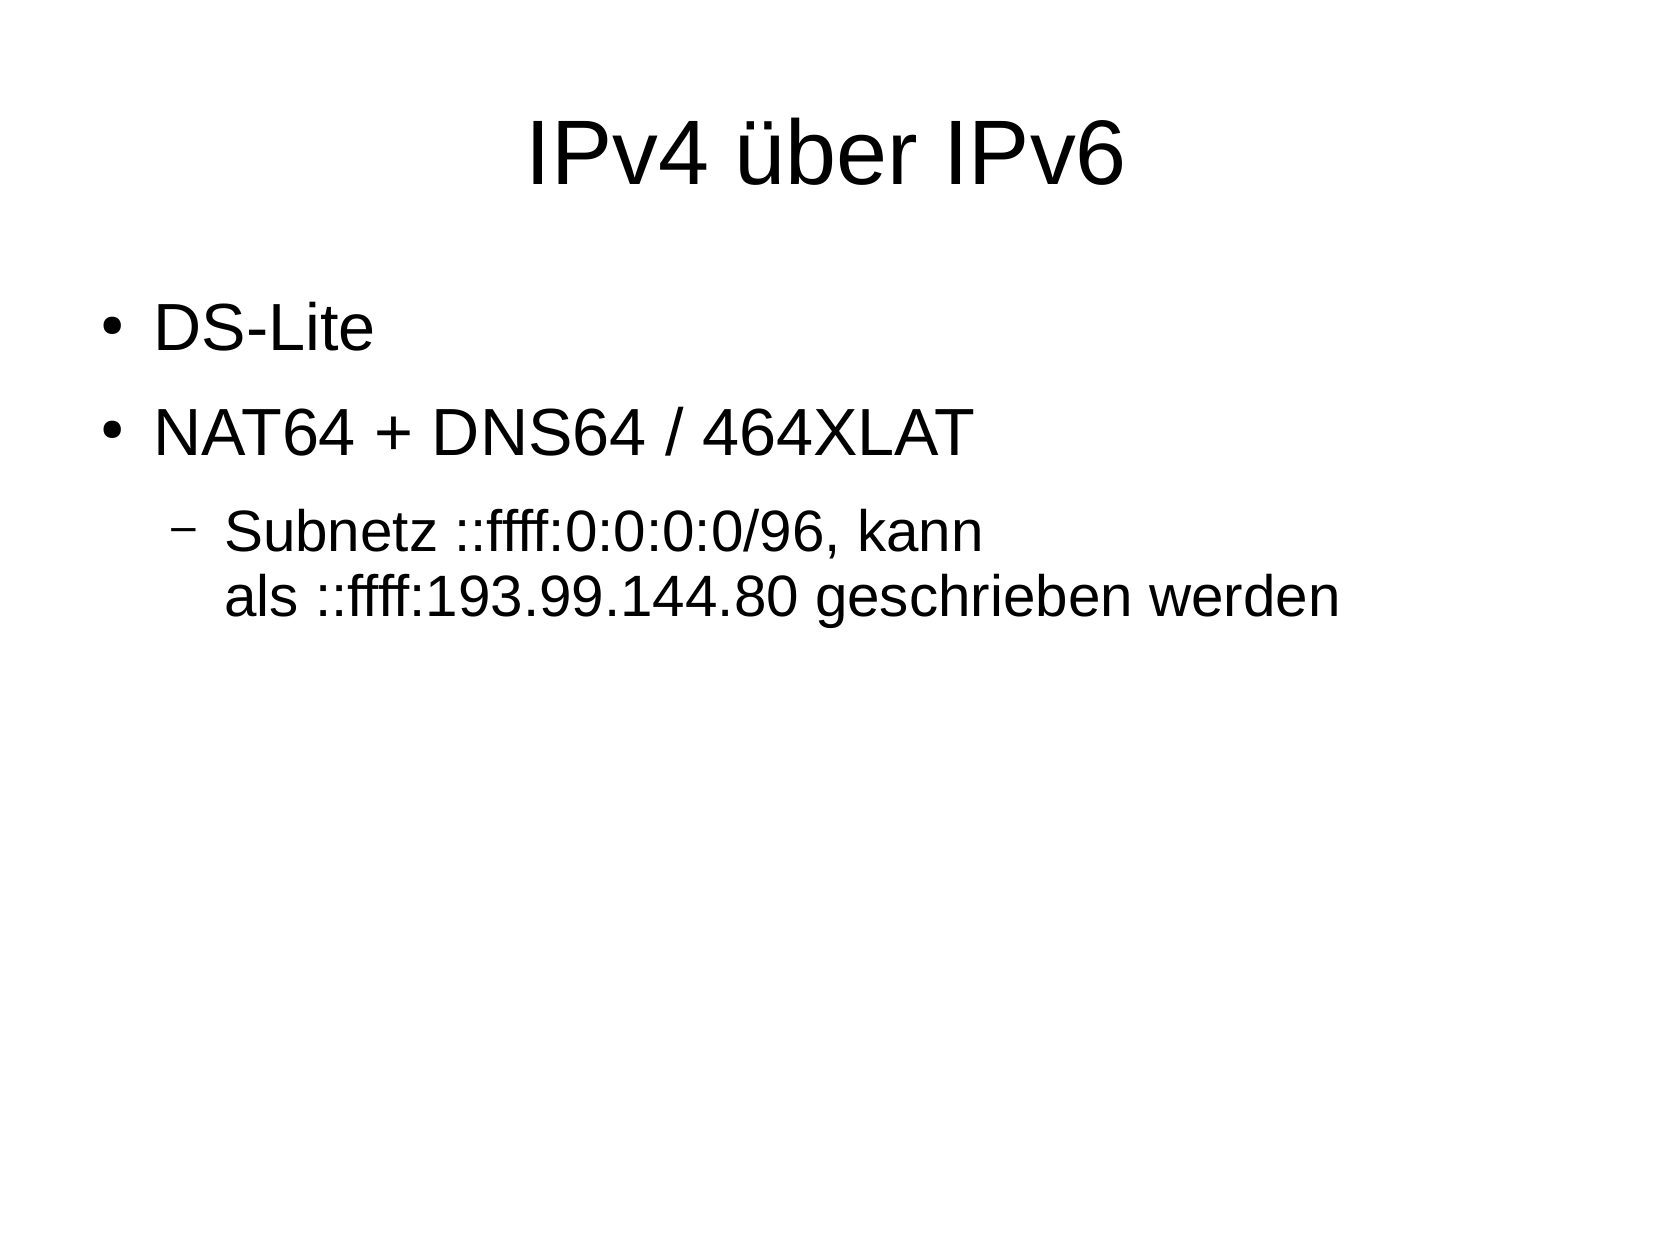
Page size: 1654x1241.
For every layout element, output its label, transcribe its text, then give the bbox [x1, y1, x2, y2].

list DS-Lite NAT64 + DNS64 / 464XLAT Subnetz ::ffff:0:0:0:0/96, kann als ::ffff:193.99.144.80 geschrieben werden [82, 290, 1571, 1010]
title IPv4 über IPv6 [82, 49, 1571, 257]
